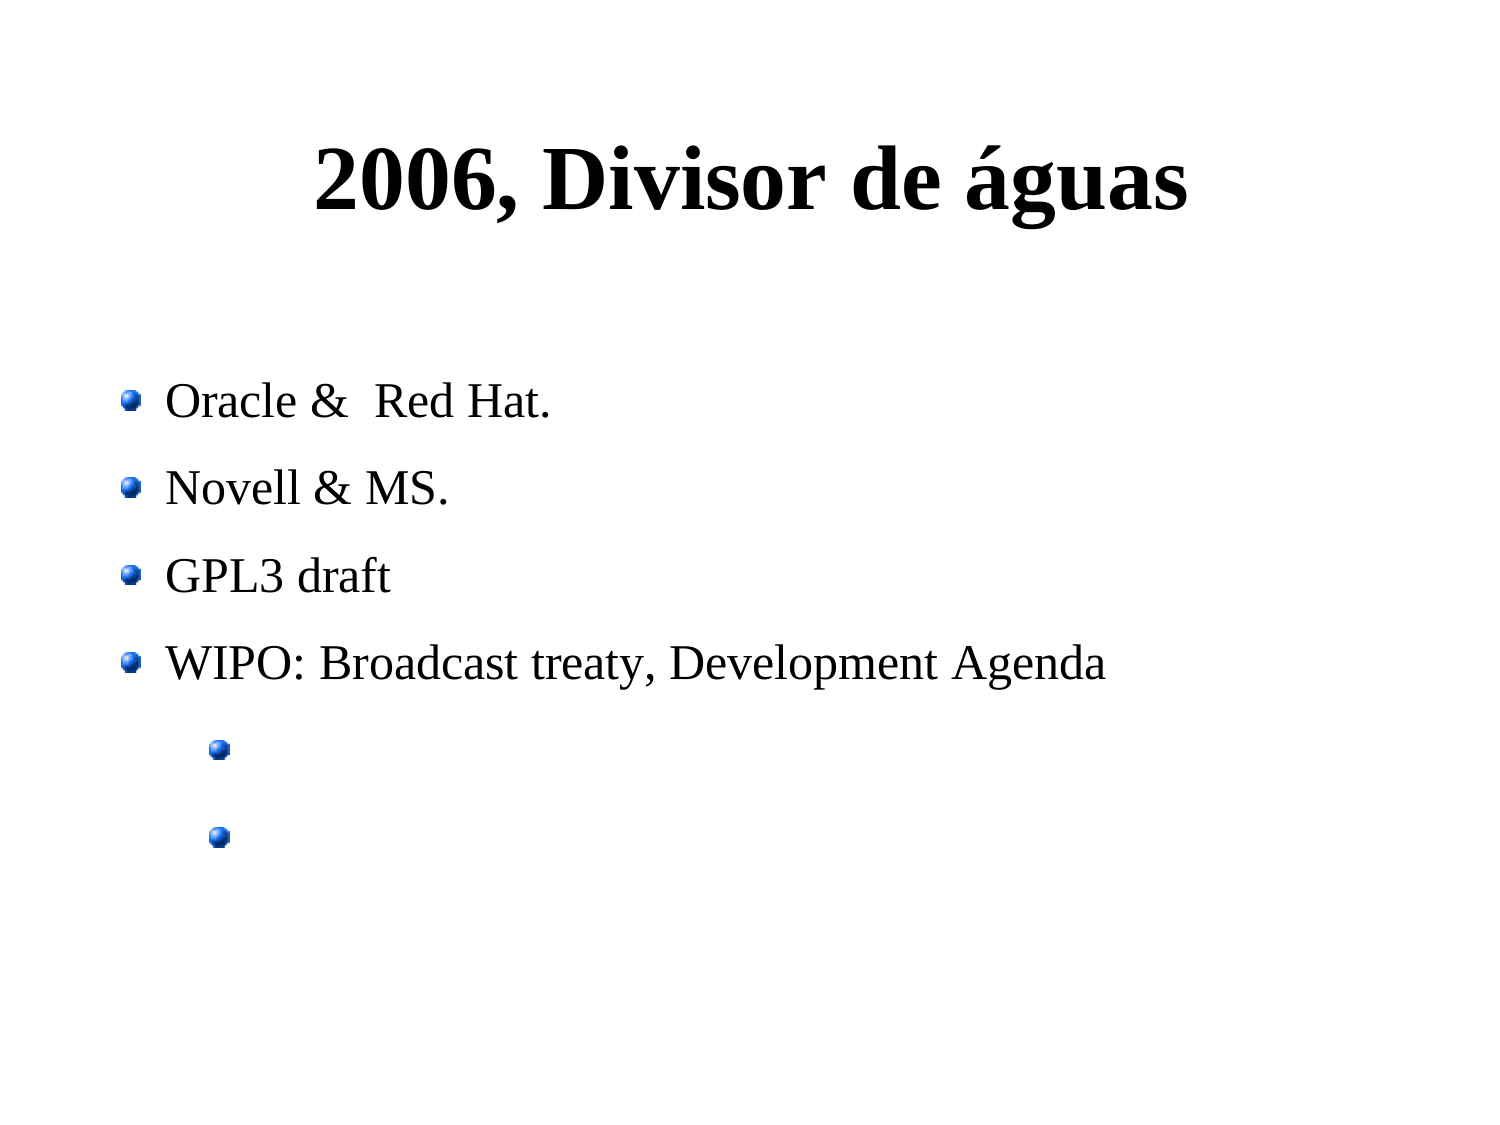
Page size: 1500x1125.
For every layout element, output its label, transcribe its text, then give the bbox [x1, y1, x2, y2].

title 2006, Divisor de águas [87, 52, 1416, 307]
text_box Oracle & Red Hat. Novell & MS. GPL3 draft WIPO: Broadcast treaty, Development Agenda Examinaremos desdobramentos do acordo Novell-MS, até o rascunho 3 da GPLv3, e se possível as novidades na WIPO [106, 333, 1423, 961]
